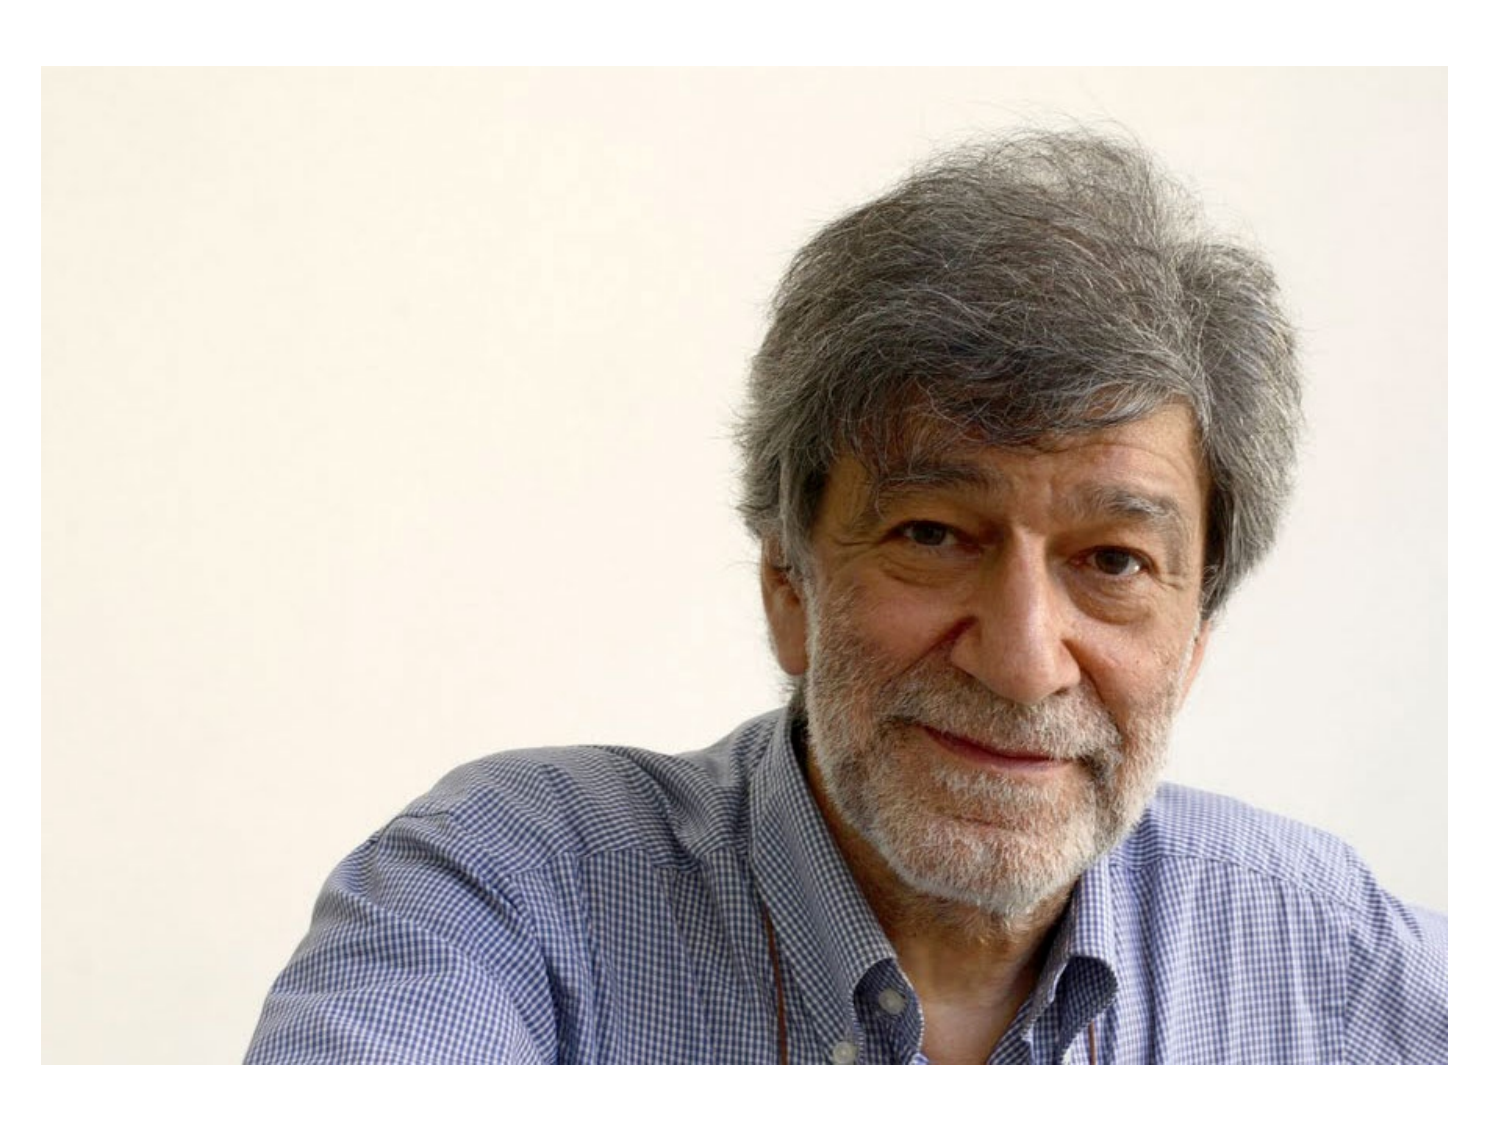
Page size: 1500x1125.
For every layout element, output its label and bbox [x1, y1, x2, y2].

picture [41, 66, 1448, 1065]
